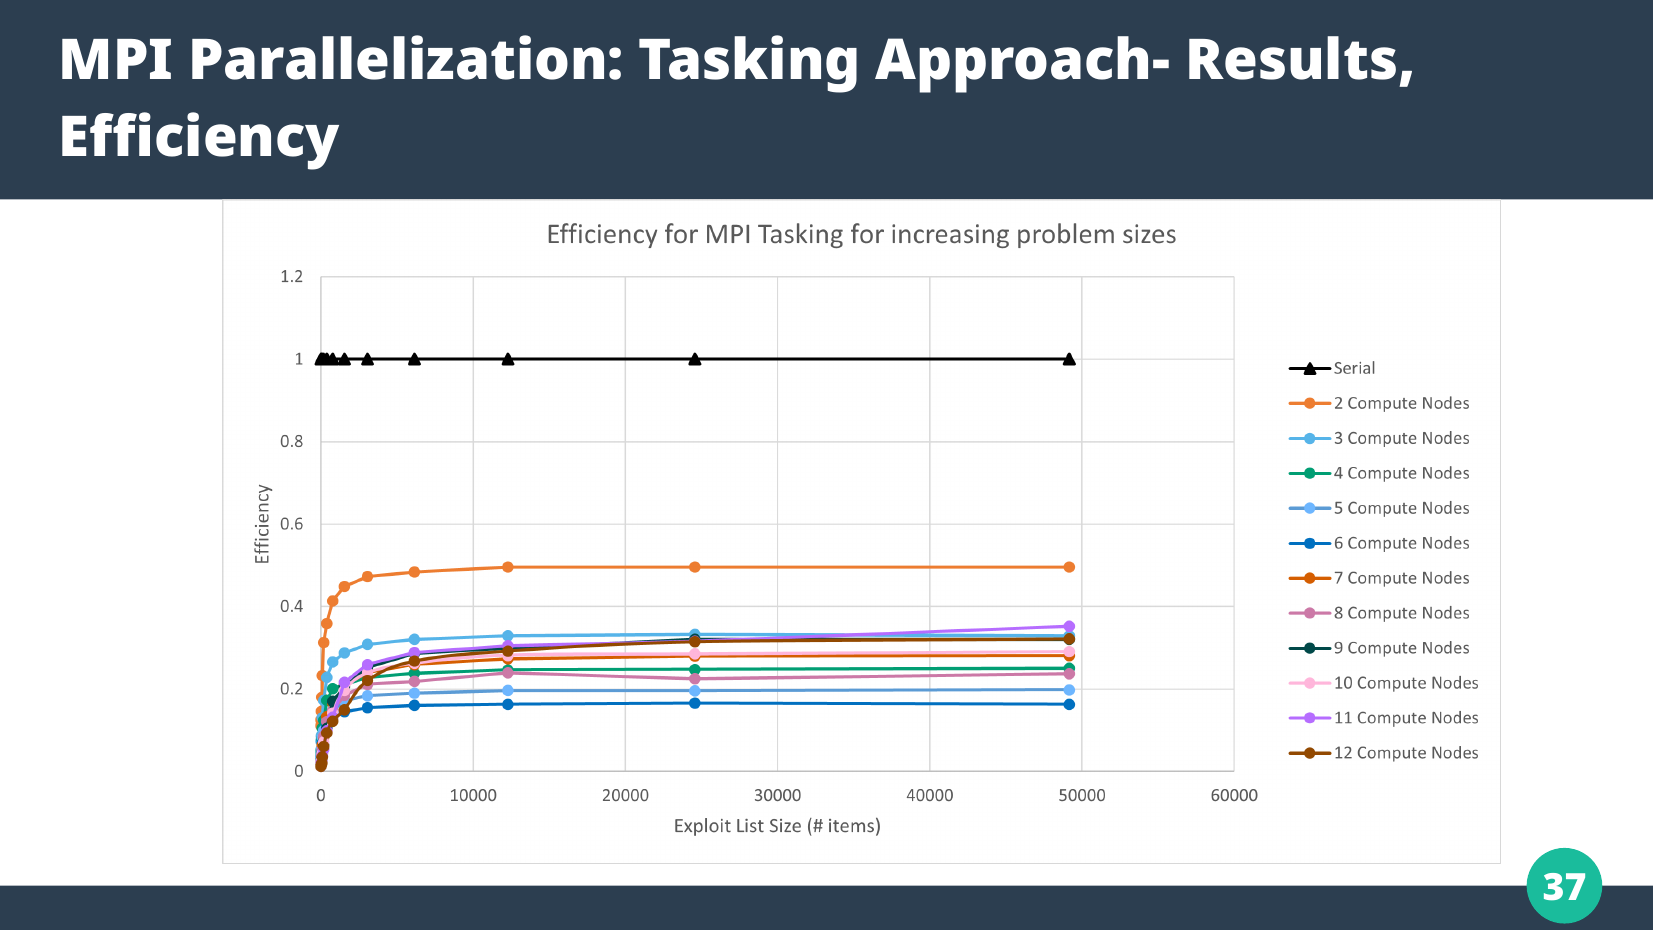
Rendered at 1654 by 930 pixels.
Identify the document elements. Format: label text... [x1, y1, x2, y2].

picture [222, 199, 1501, 864]
title MPI Parallelization: Tasking Approach- Results, Efficiency [58, 36, 1594, 155]
